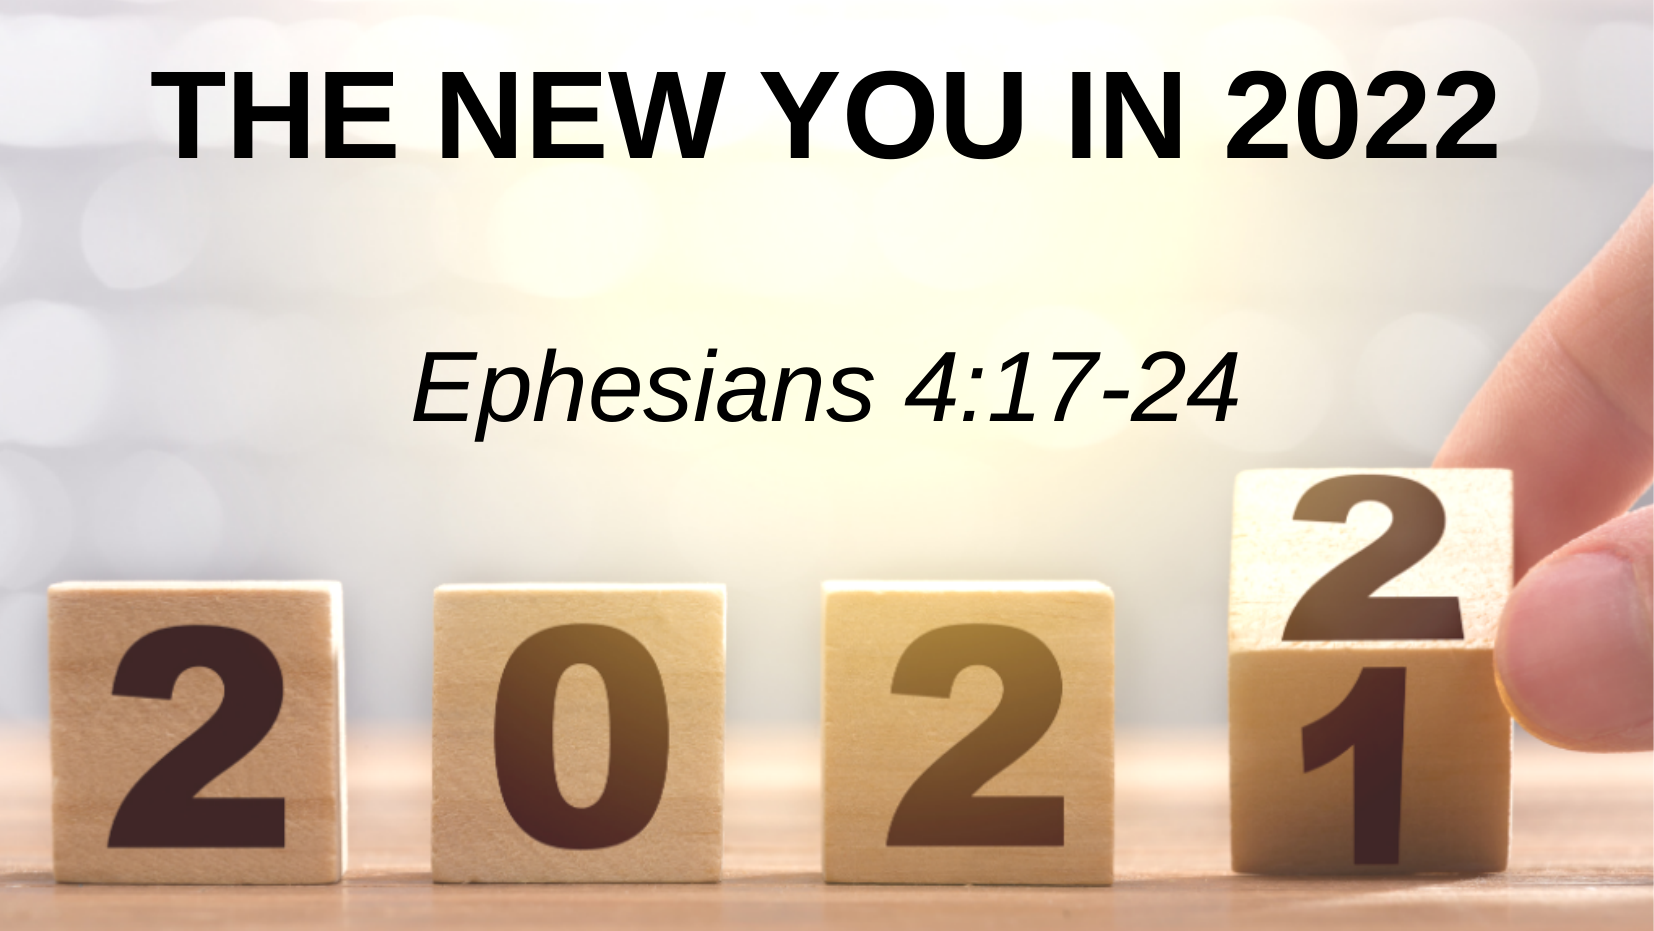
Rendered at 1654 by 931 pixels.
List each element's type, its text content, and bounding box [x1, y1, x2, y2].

title THE NEW YOU IN 2022 [82, 37, 1571, 193]
picture [0, 0, 1654, 931]
subtitle Ephesians 4:17-24 [82, 217, 1571, 556]
